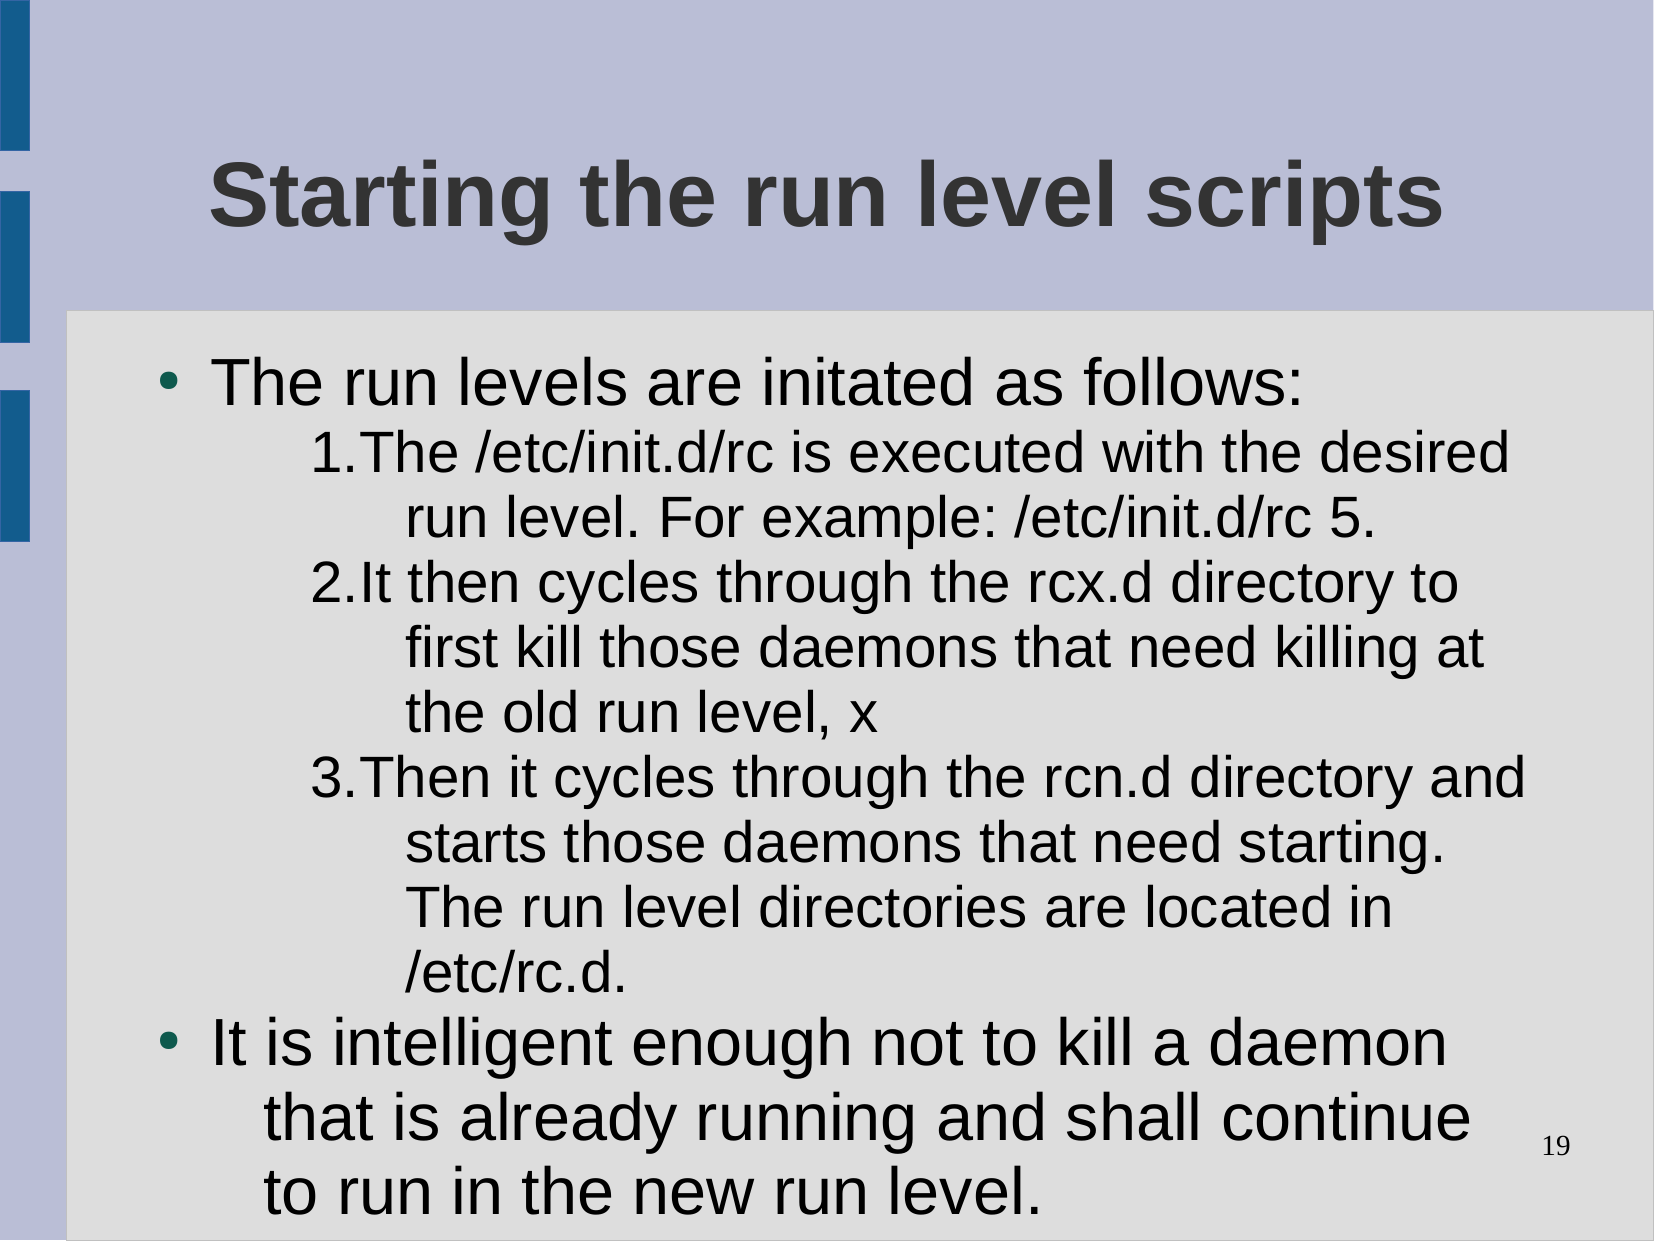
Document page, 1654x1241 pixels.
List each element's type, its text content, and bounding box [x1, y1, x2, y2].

title Starting the run level scripts [121, 91, 1534, 299]
list The run levels are initated as follows: The /etc/init.d/rc is executed with the desired run level. For example: /etc/init.d/rc 5. It then cycles through the rcx.d directory to first kill those daemons that need killing at the old run level, x Then it cycles through the rcn.d directory and starts those daemons that need starting. The run level directories are located in /etc/rc.d. It is intelligent enough not to kill a daemon that is already running and shall continue to run in the new run level. [121, 344, 1534, 1165]
